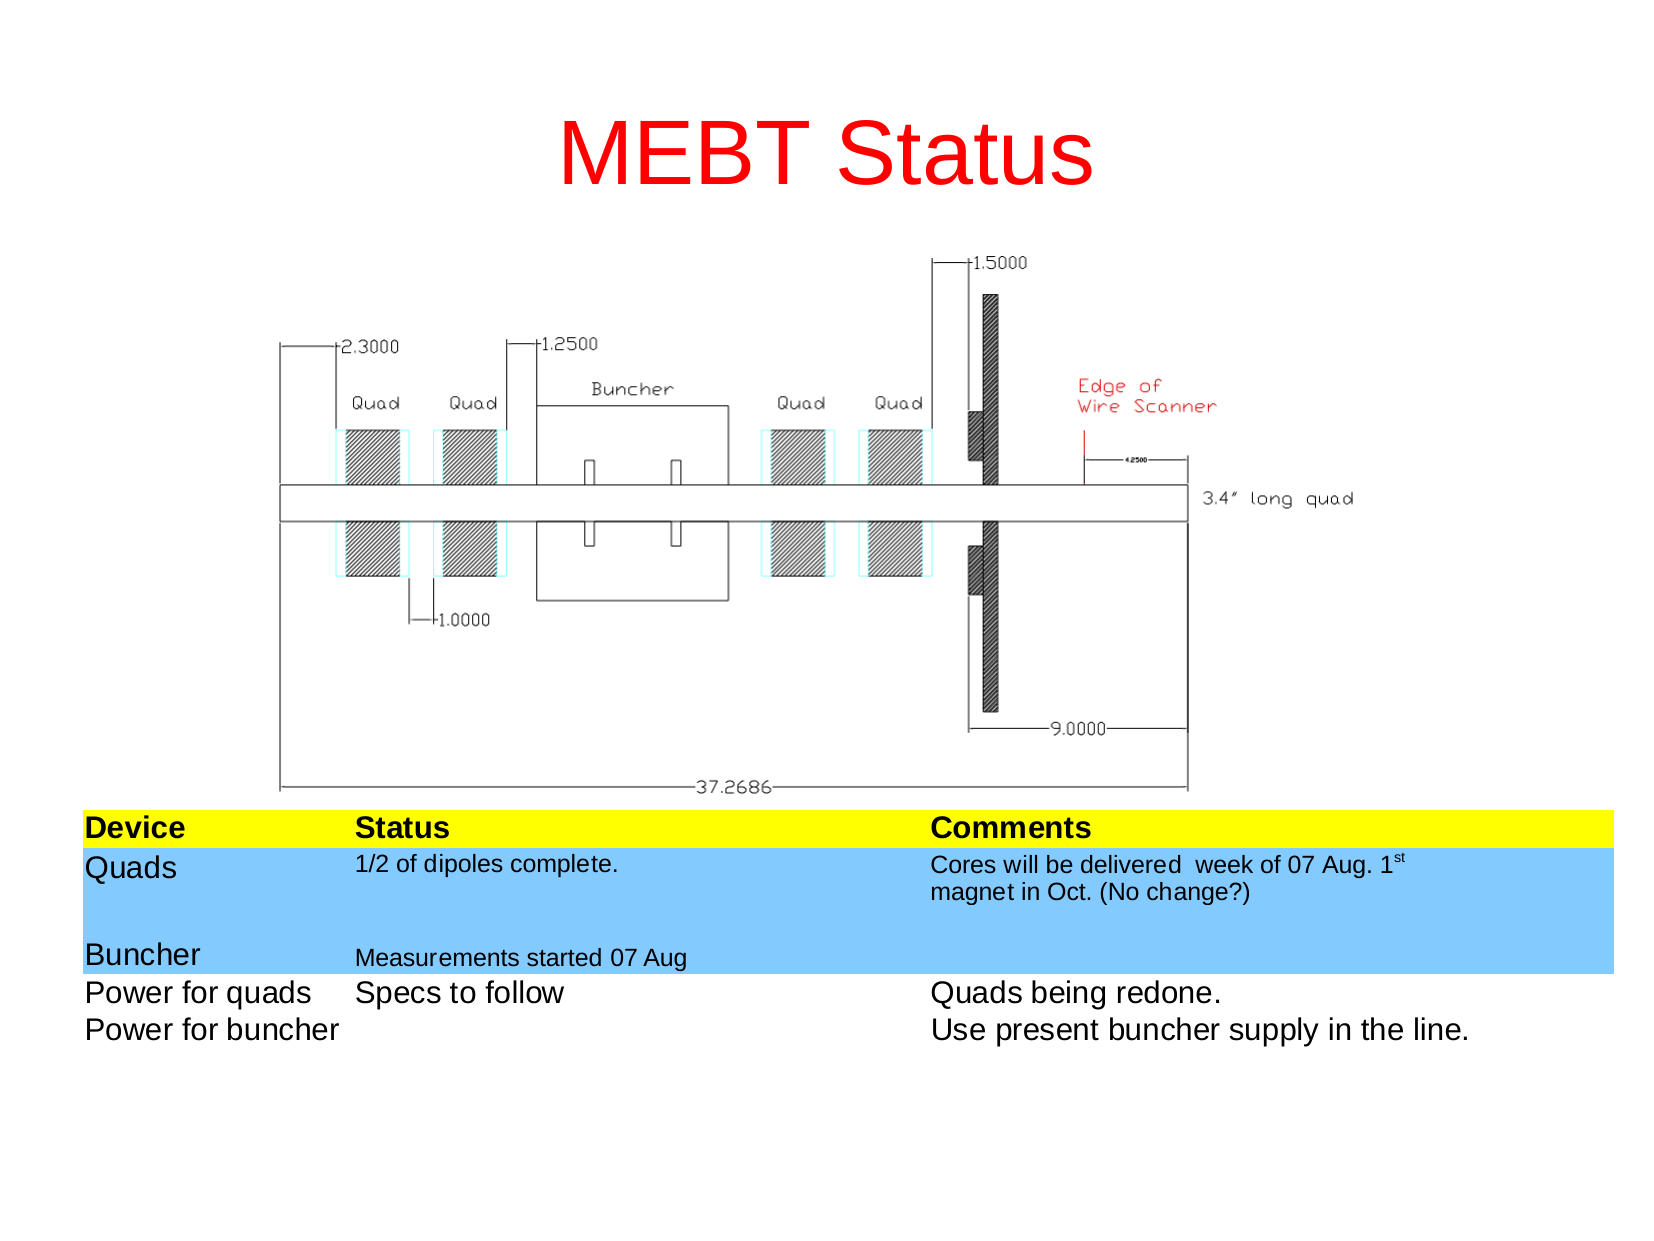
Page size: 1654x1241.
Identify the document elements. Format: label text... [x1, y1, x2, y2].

picture [247, 257, 1373, 810]
title MEBT Status [82, 49, 1571, 257]
chart [82, 810, 1616, 1201]
